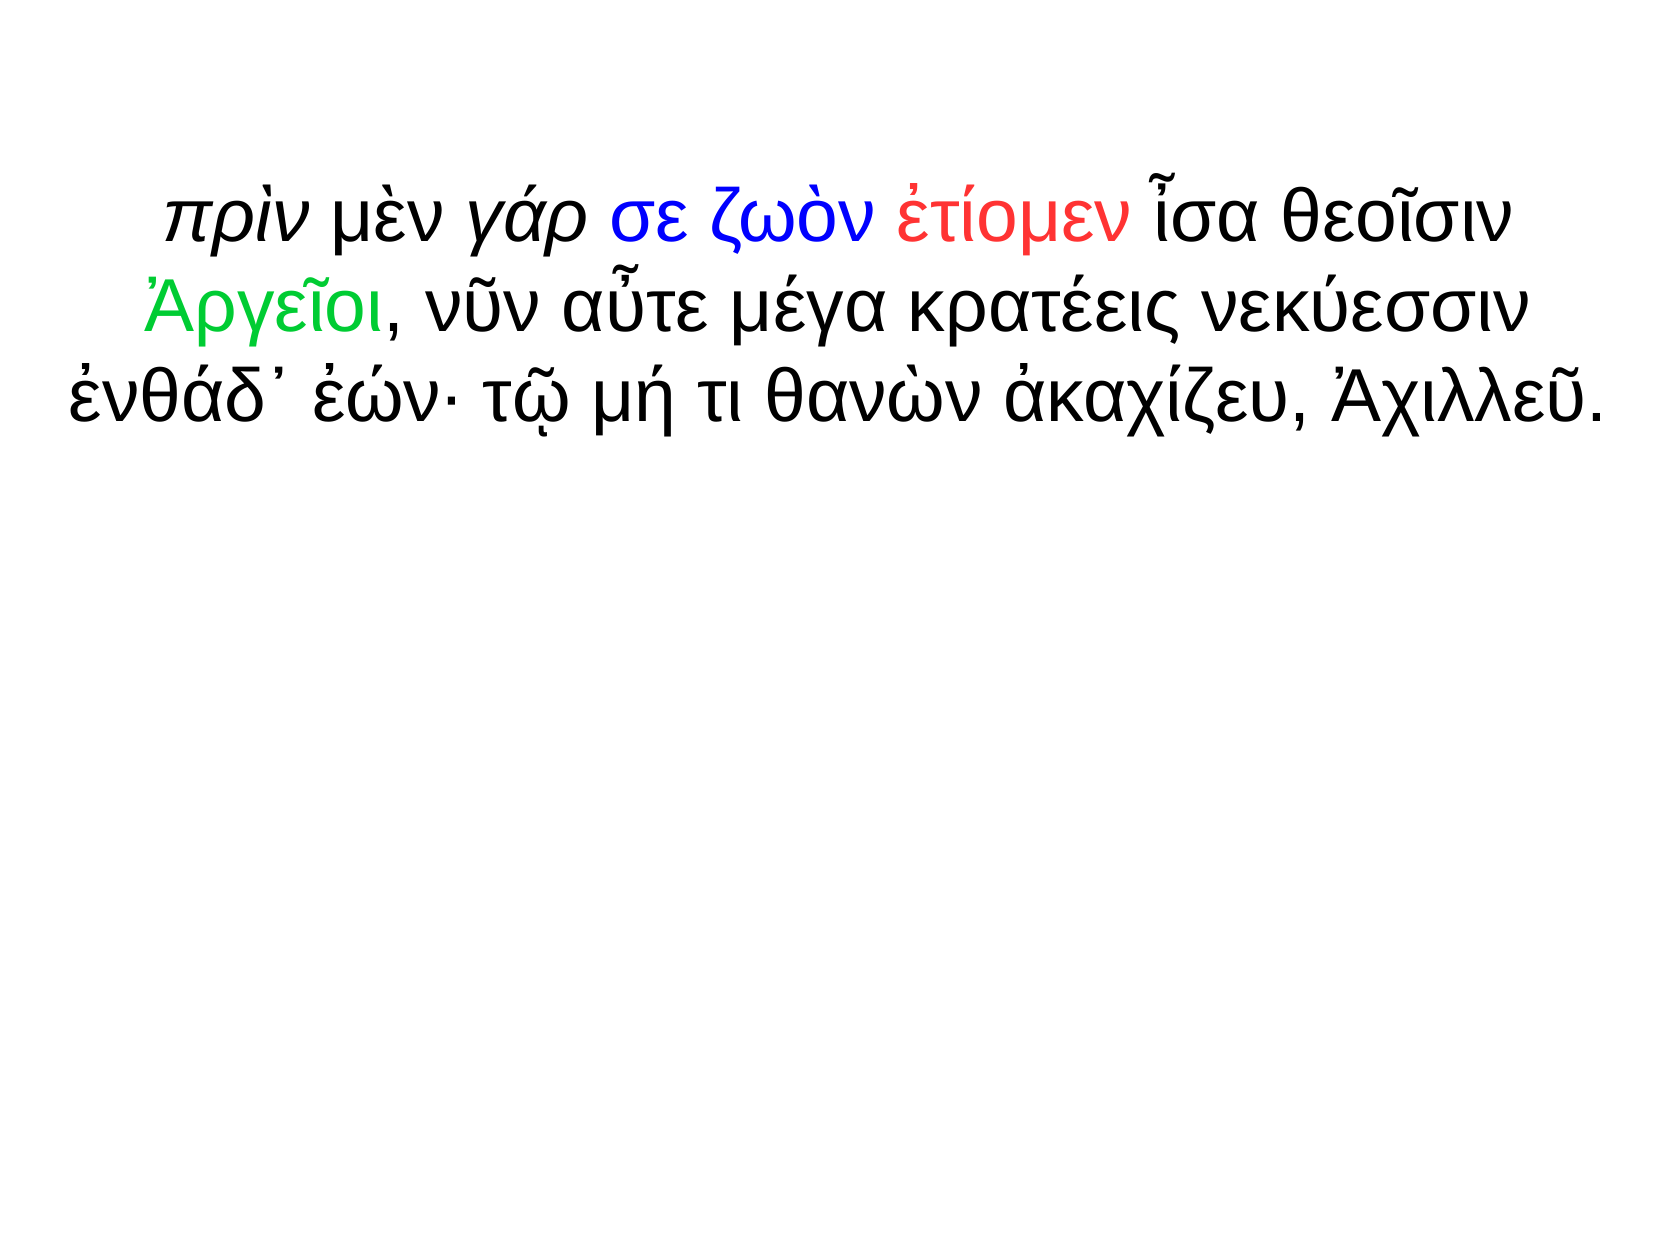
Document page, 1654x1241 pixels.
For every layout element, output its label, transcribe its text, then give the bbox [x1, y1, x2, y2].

title πρὶν μὲν γάρ σε ζωὸν ἐτίομεν ἶσα θεοῖσιν Ἀργεῖοι, νῦν αὖτε μέγα κρατέεις νεκύεσσιν ἐνθάδ᾽ ἐών· τῷ μή τι θανὼν ἀκαχίζευ, Ἀχιλλεῦ. [47, 70, 1630, 532]
